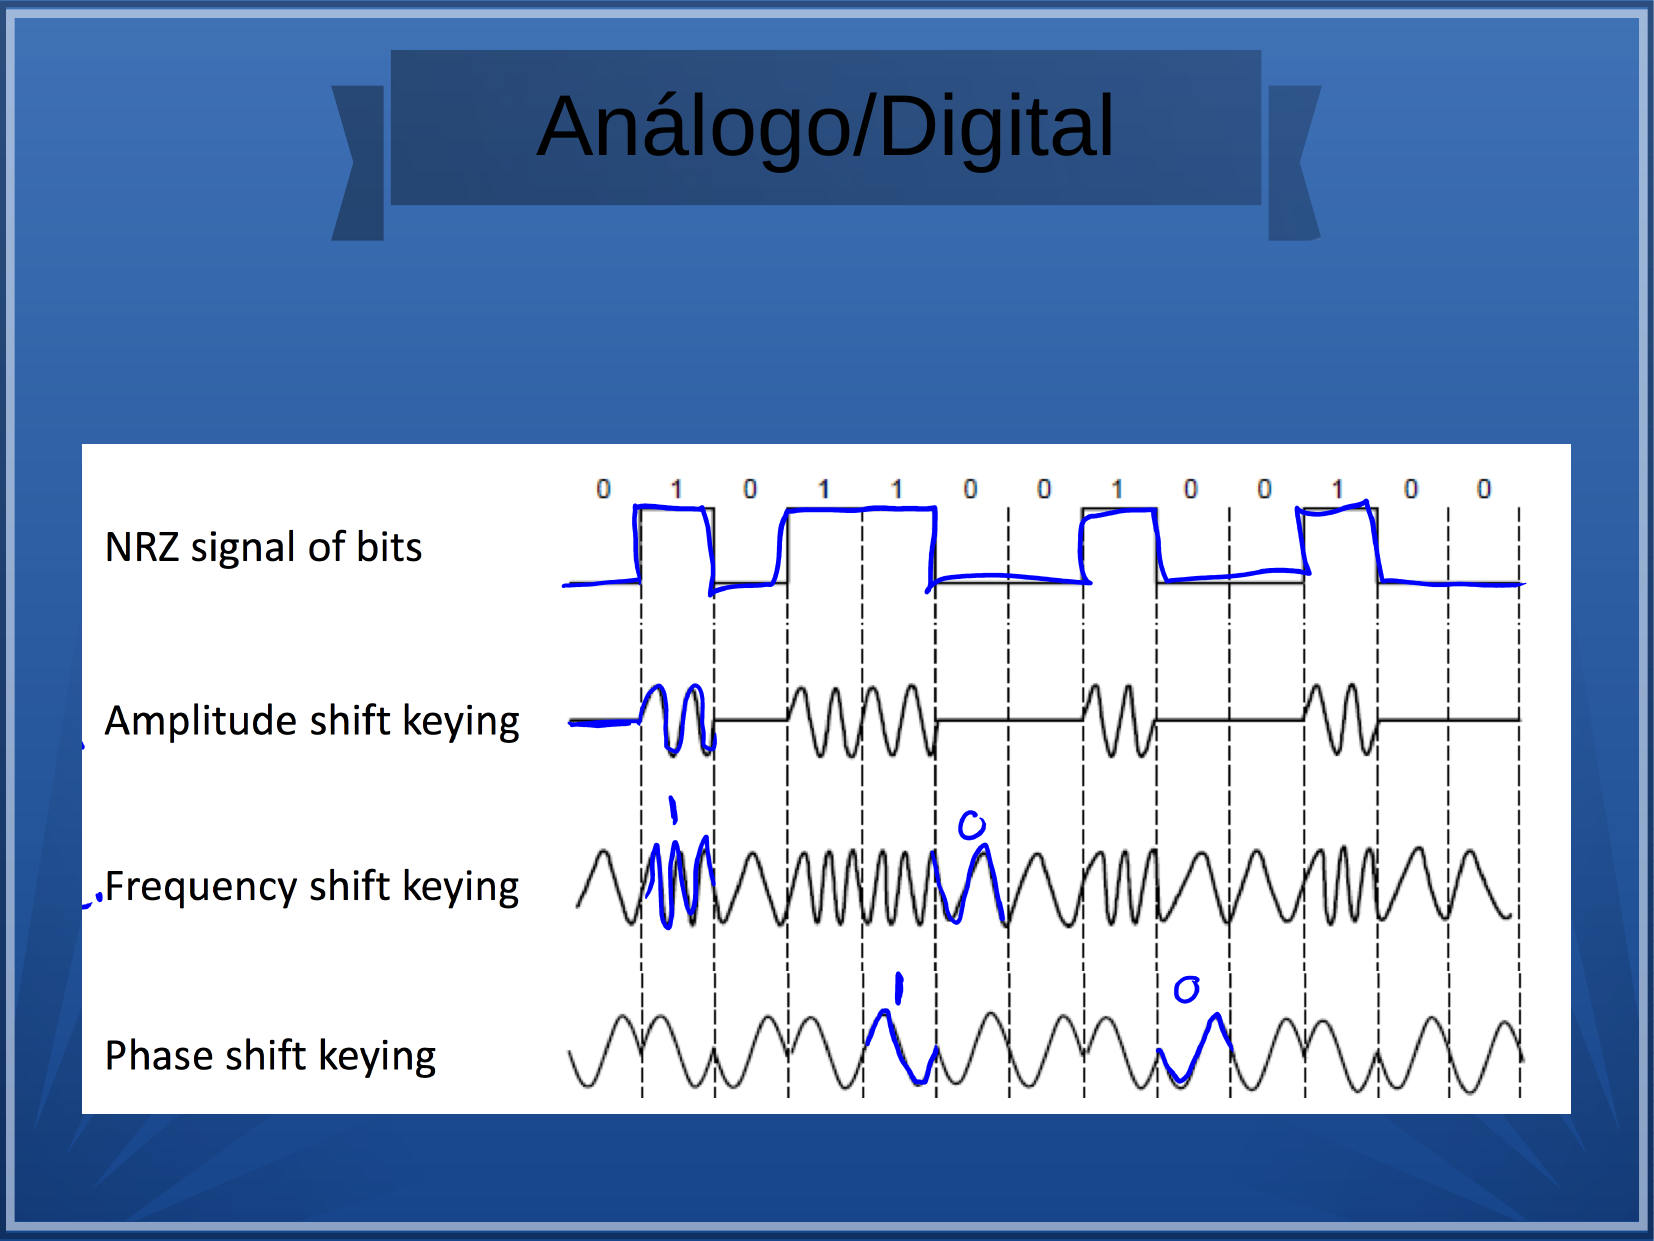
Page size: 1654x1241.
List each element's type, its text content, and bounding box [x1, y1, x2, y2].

title Análogo/Digital [389, 47, 1264, 205]
picture [82, 444, 1571, 1114]
